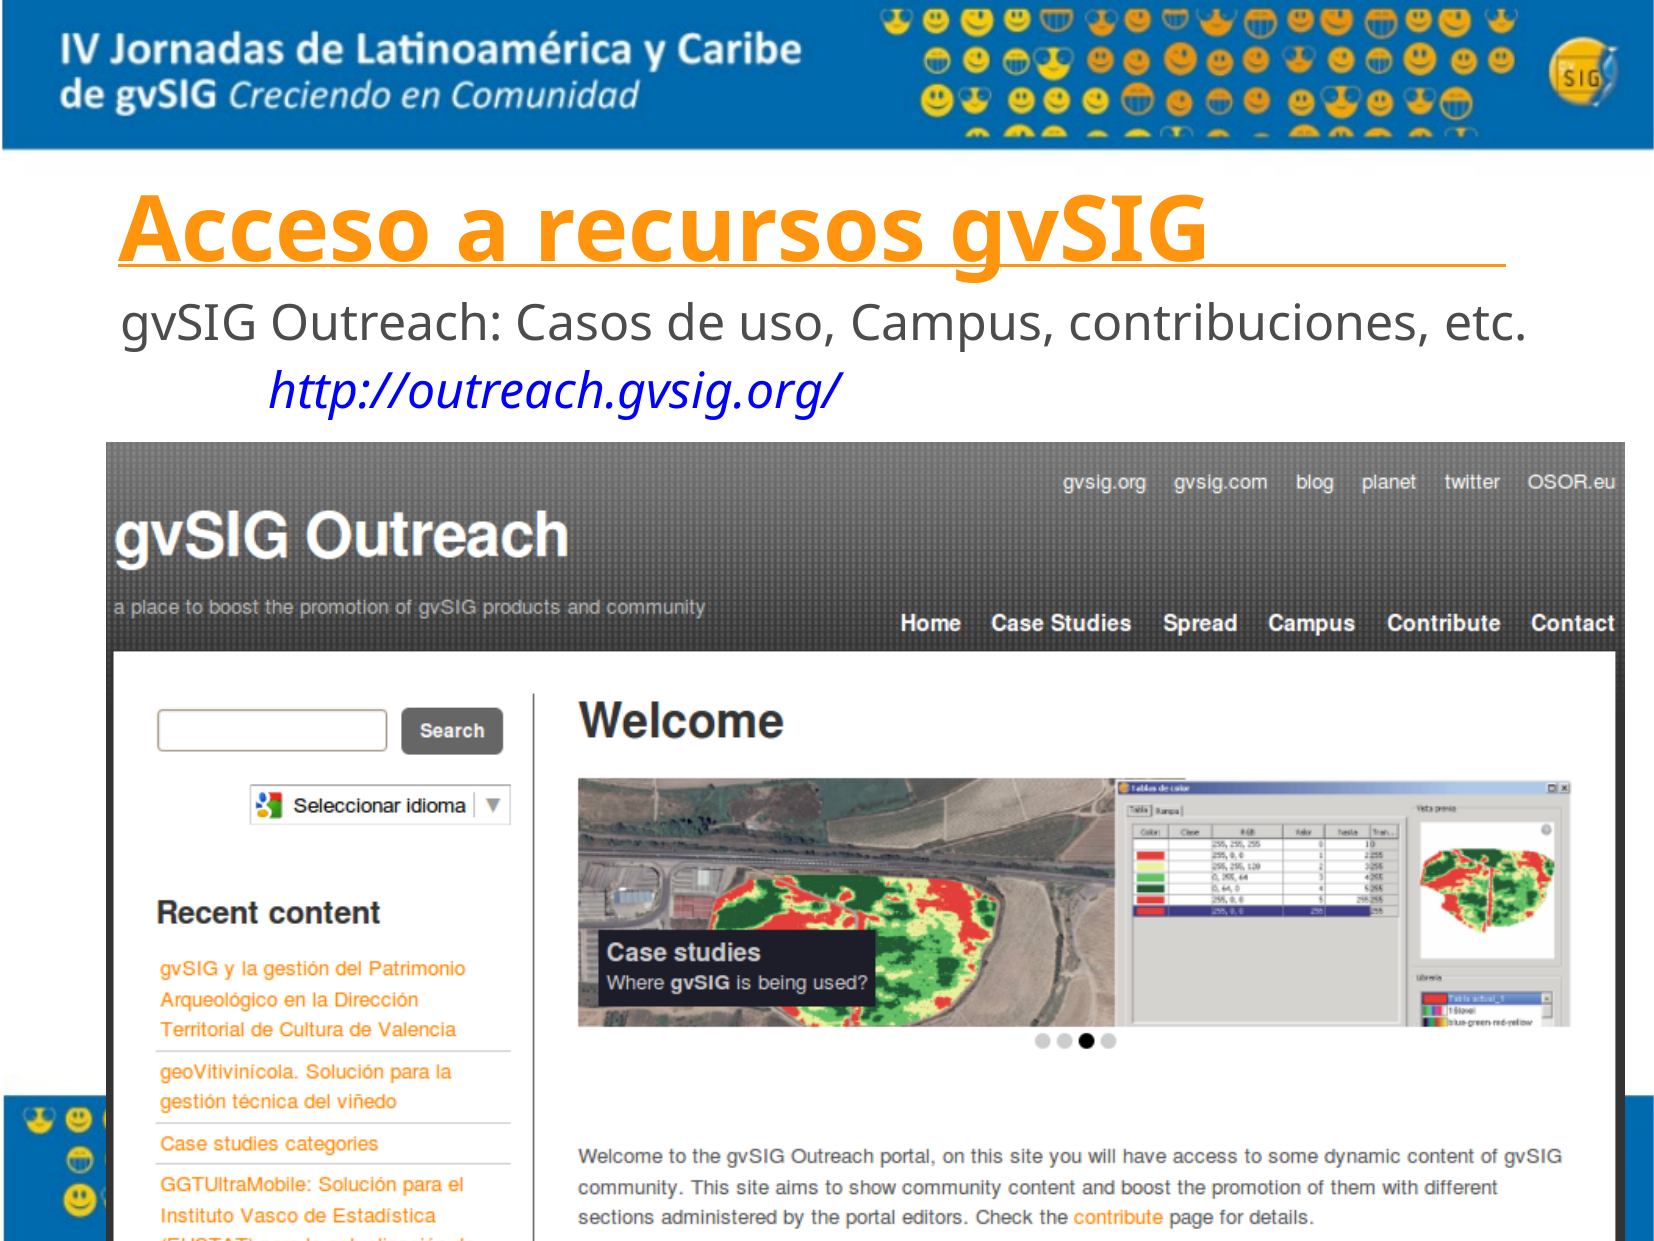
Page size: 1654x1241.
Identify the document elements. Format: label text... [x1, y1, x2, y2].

title Acceso a recursos gvSIG [118, 172, 1607, 280]
text_box gvSIG Outreach: Casos de uso, Campus, contribuciones, etc. http://outreach.gvsig.org/ [120, 296, 1536, 414]
picture [1, 0, 1654, 1241]
